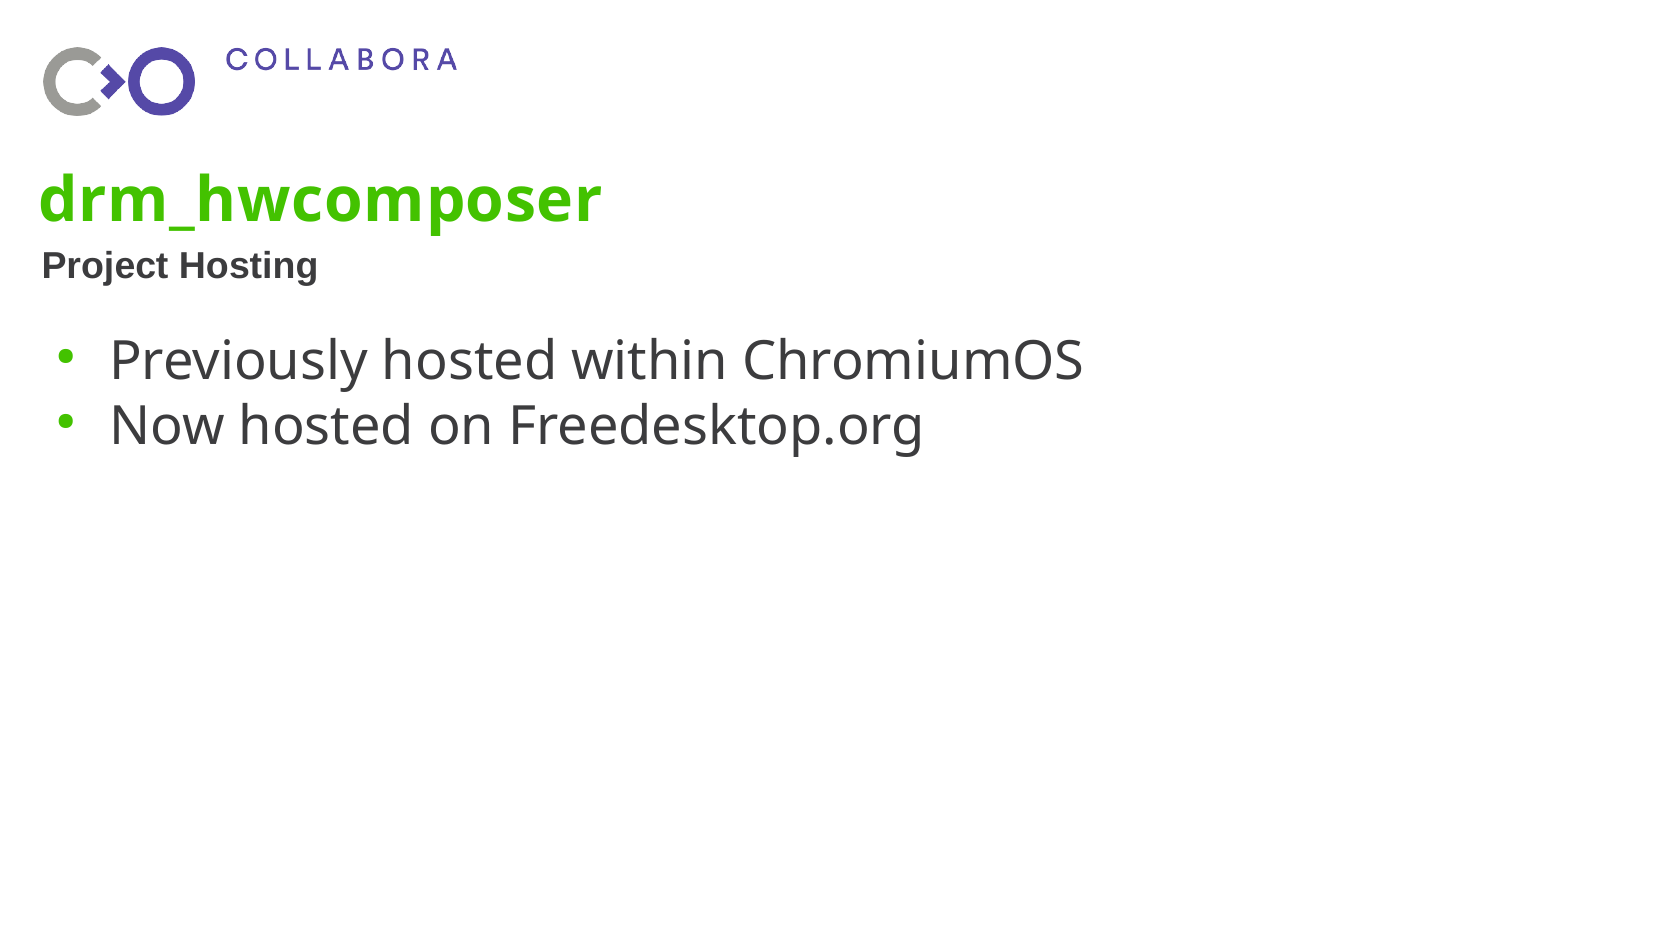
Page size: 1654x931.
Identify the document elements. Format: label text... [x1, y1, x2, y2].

text_box Project Hosting [41, 240, 1614, 290]
title drm_hwcomposer [38, 159, 1614, 216]
picture [43, 47, 457, 116]
list Previously hosted within ChromiumOS Now hosted on Freedesktop.org [38, 325, 1614, 581]
